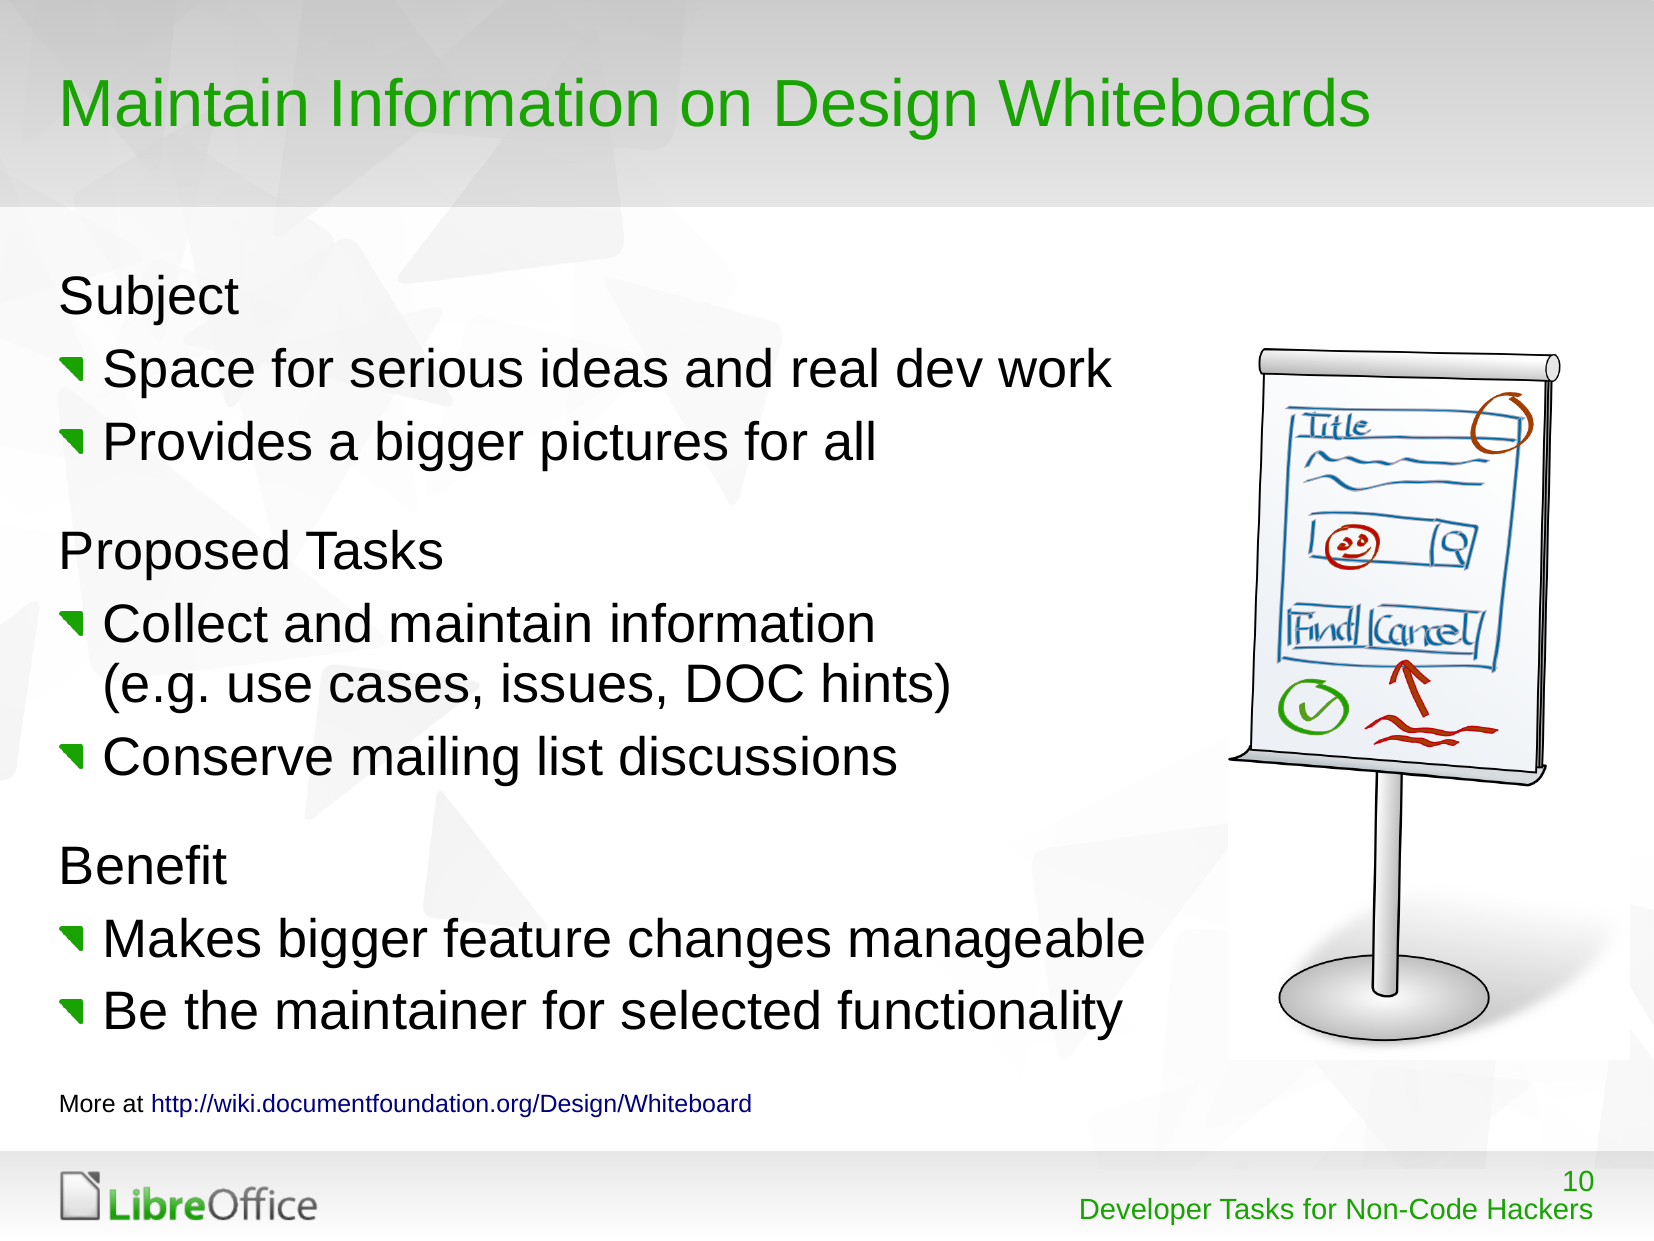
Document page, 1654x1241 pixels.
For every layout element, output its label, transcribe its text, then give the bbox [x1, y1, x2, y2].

picture [915, 348, 1654, 1169]
picture [0, 0, 783, 931]
picture [41, 1152, 337, 1240]
title Maintain Information on Design Whiteboards [59, 29, 1595, 178]
list Subject Space for serious ideas and real dev work Provides a bigger pictures for all Proposed Tasks Collect and maintain information (e.g. use cases, issues, DOC hints) Conserve mailing list discussions Benefit Makes bigger feature changes manageable Be the maintainer for selected functionality More at http://wiki.documentfoundation.org/Design/Whiteboard [59, 265, 1595, 1118]
